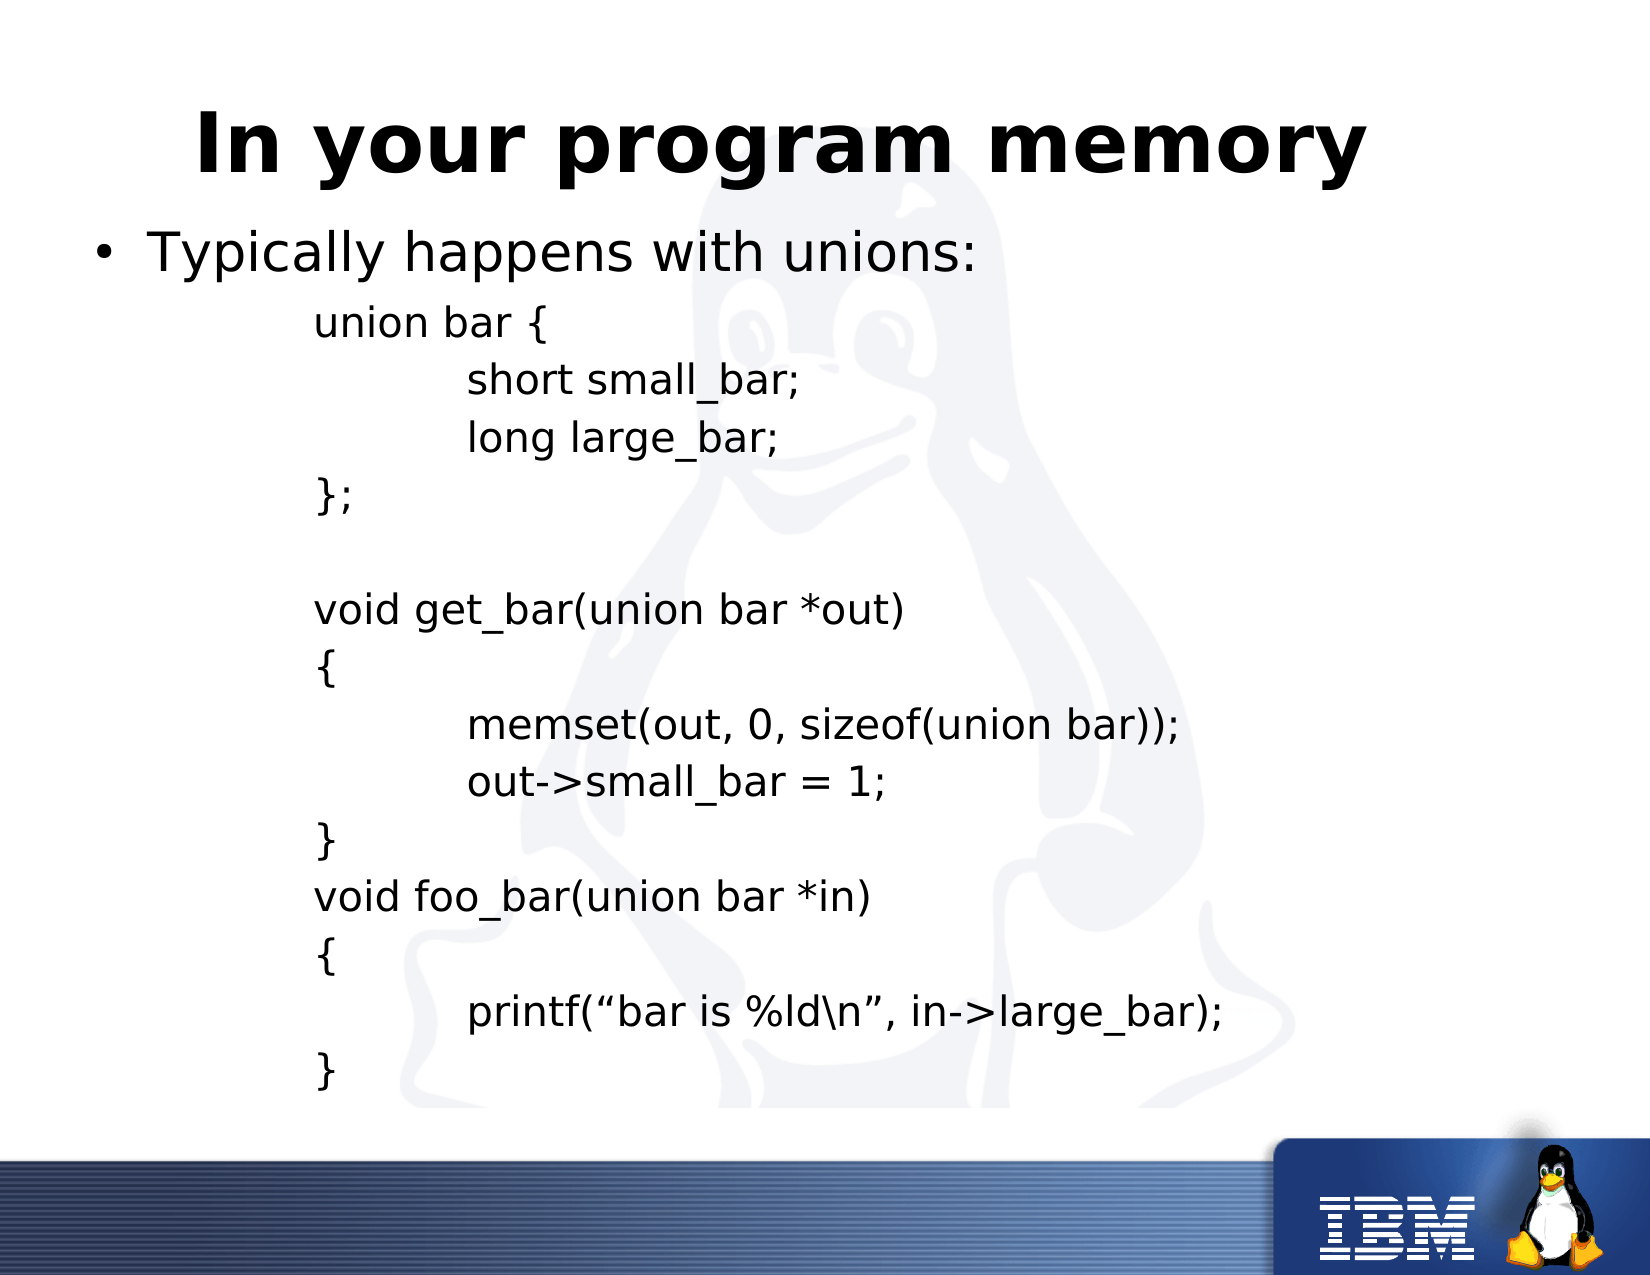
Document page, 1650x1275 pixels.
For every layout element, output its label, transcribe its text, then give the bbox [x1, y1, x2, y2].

list Typically happens with unions: union bar { short small_bar; long large_bar; }; void get_bar(union bar *out) { memset(out, 0, sizeof(union bar)); out->small_bar = 1; } void foo_bar(union bar *in) { printf(“bar is %ld\n”, in->large_bar); } [76, 221, 1457, 1171]
title In your program memory [76, 76, 1457, 211]
